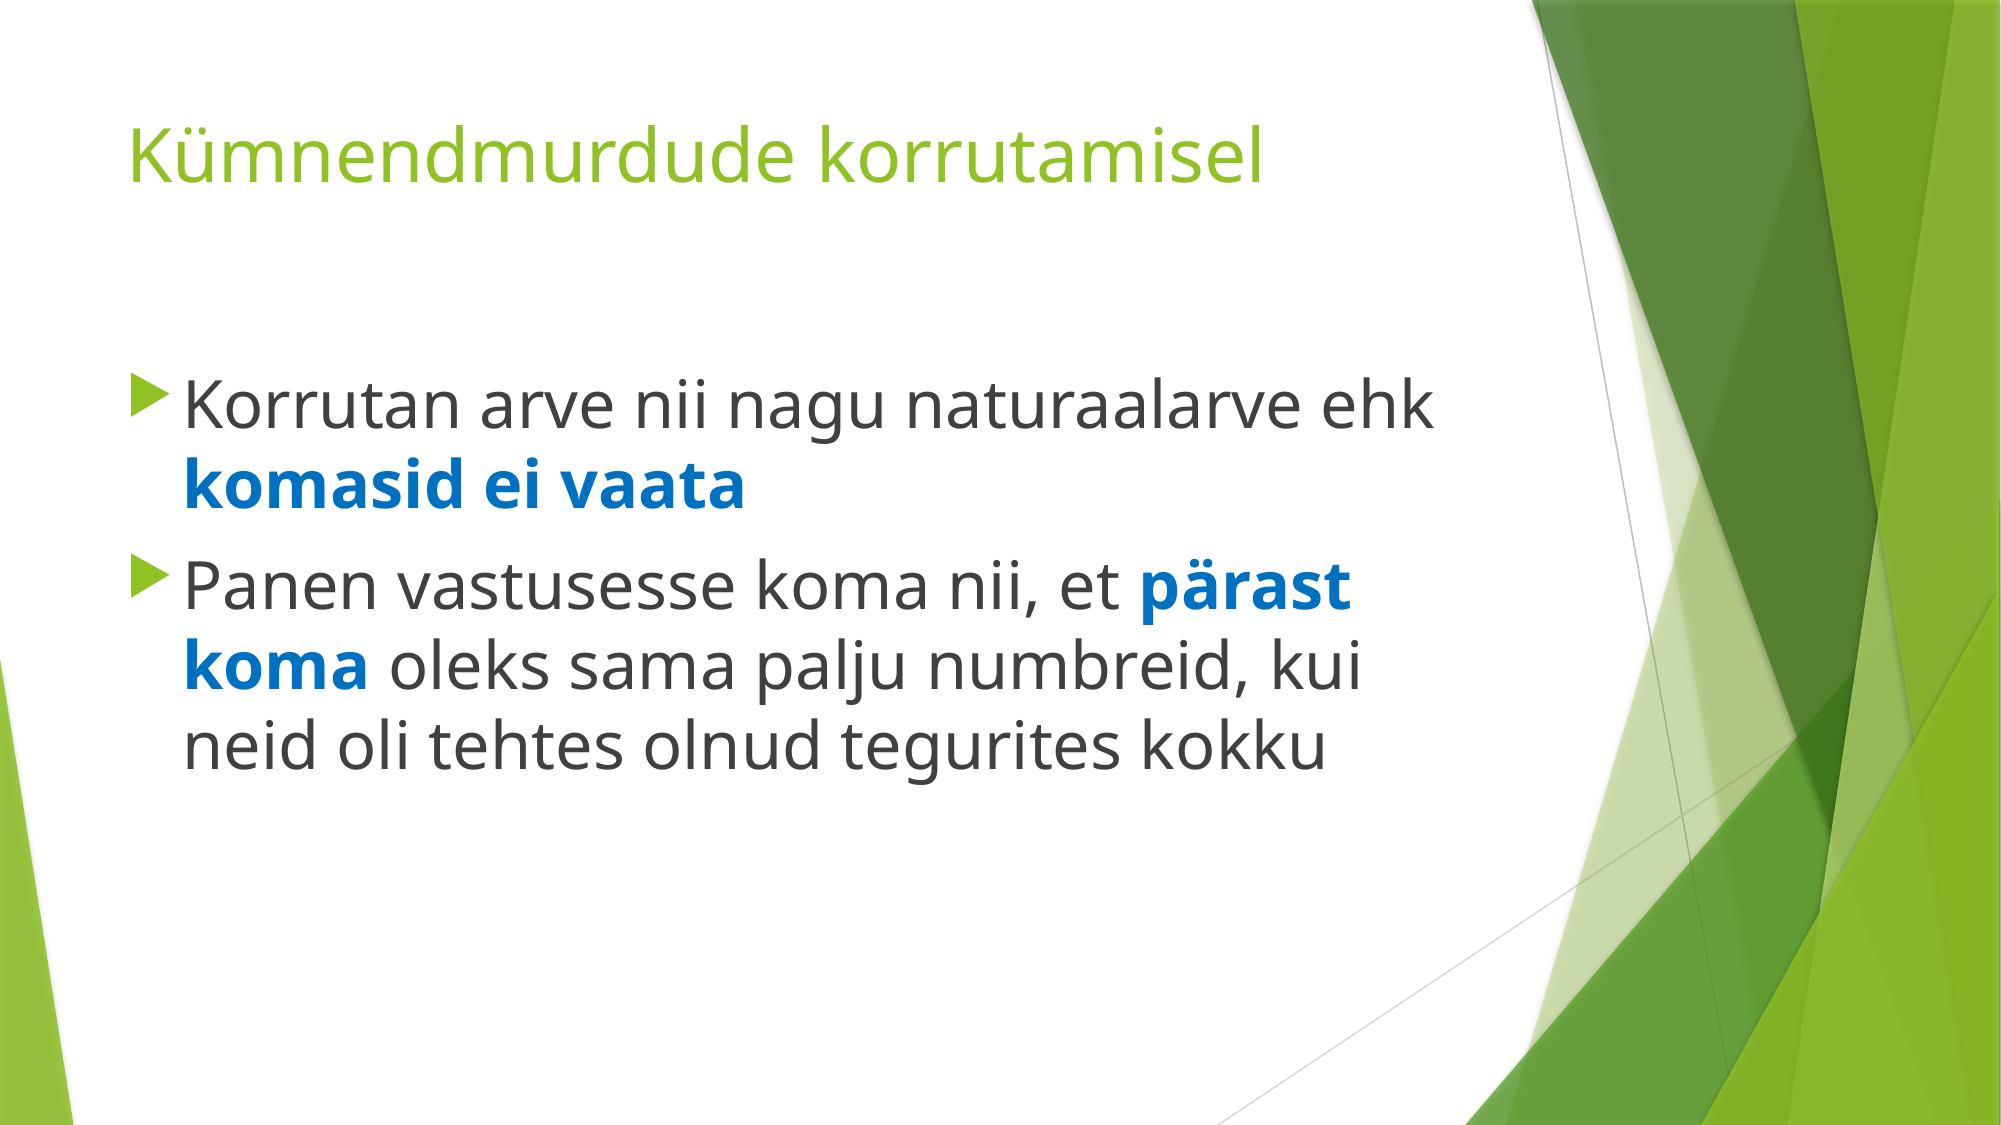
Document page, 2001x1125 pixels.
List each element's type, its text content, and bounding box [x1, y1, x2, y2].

list Korrutan arve nii nagu naturaalarve ehk komasid ei vaata Panen vastusesse koma nii, et pärast koma oleks sama palju numbreid, kui neid oli tehtes olnud tegurites kokku [111, 354, 1522, 992]
title Kümnendmurdude korrutamisel [111, 99, 1522, 317]
